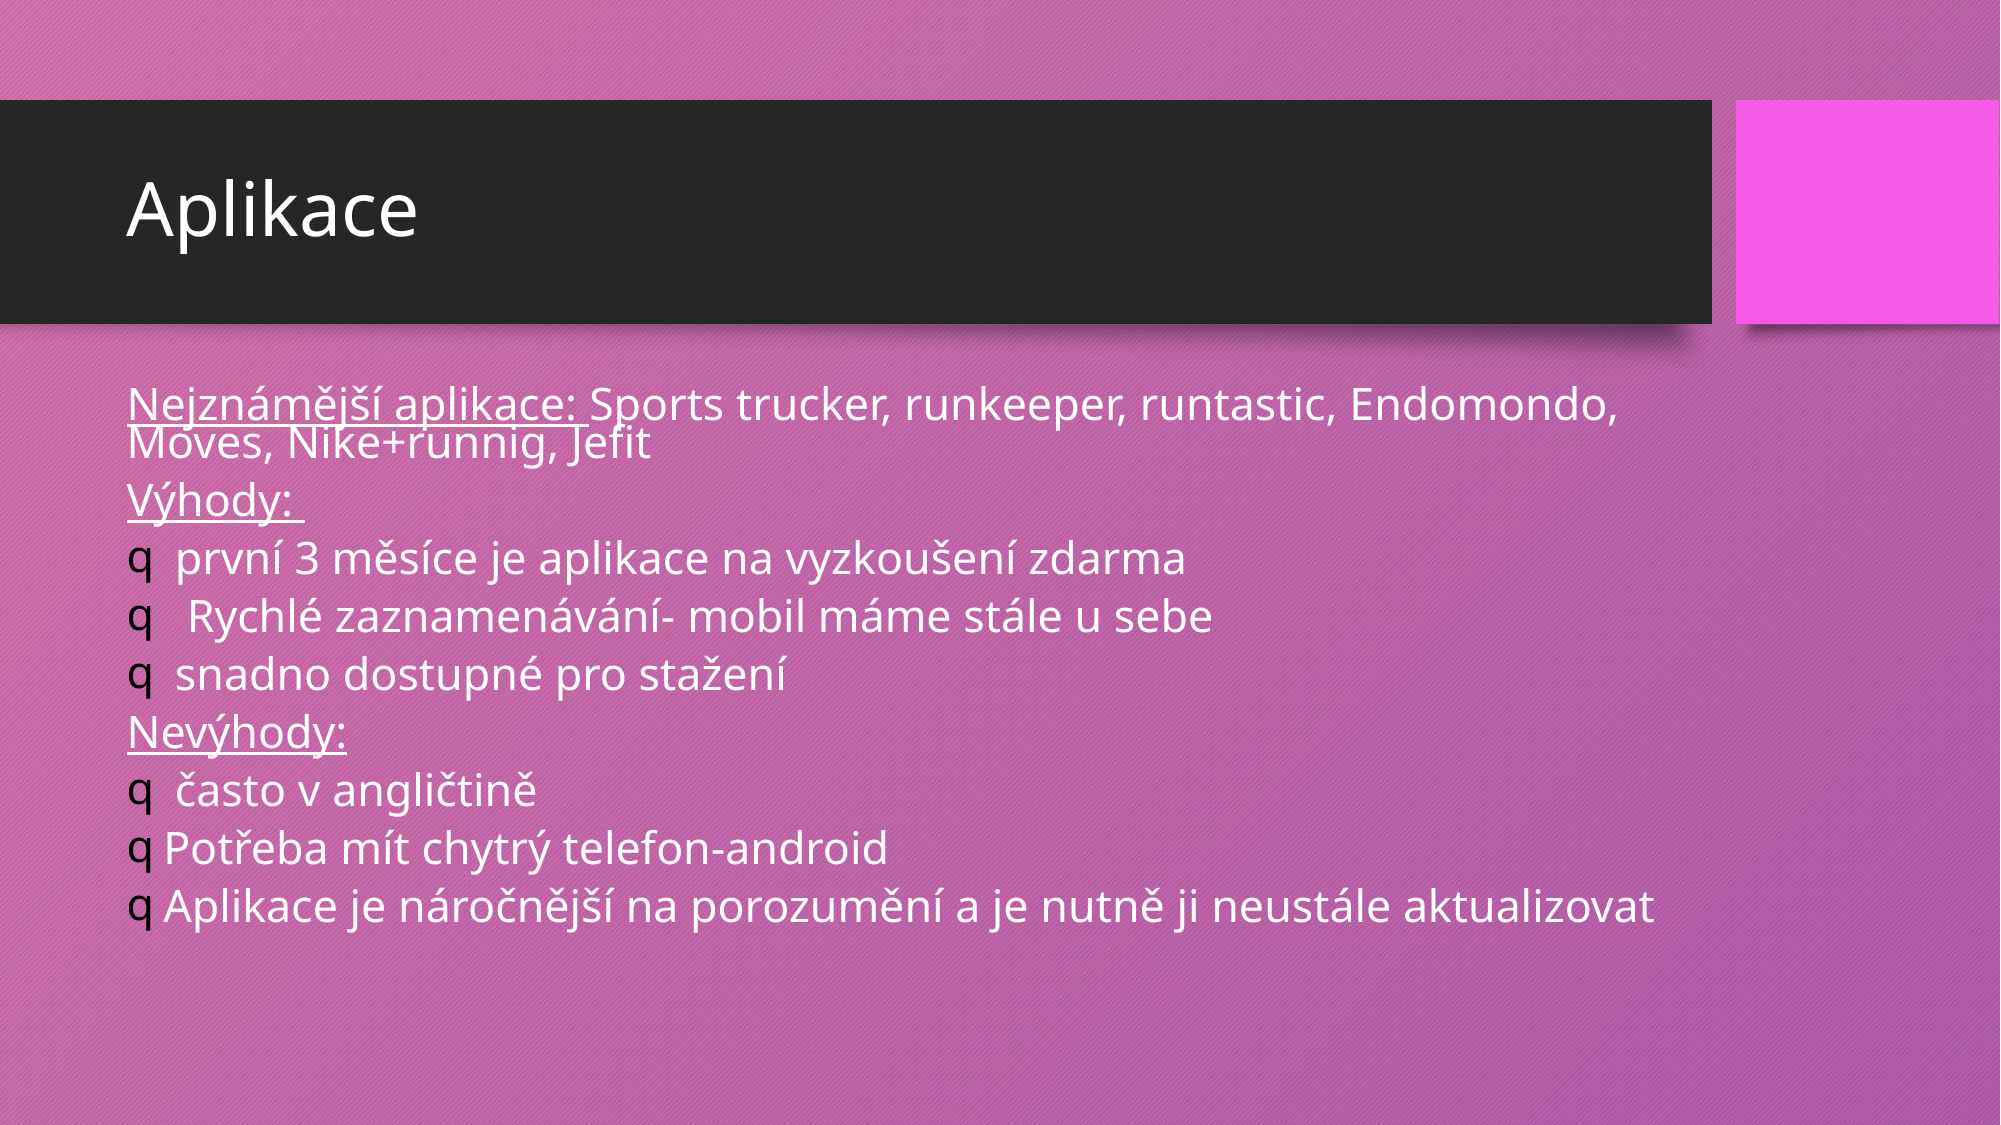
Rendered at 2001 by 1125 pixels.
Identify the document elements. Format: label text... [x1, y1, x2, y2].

title Aplikace [111, 123, 1689, 301]
list Nejznámější aplikace: Sports trucker, runkeeper, runtastic, Endomondo, Moves, Nike+runnig, Jefit Výhody: první 3 měsíce je aplikace na vyzkoušení zdarma Rychlé zaznamenávání- mobil máme stále u sebe snadno dostupné pro stažení Nevýhody: často v angličtině Potřeba mít chytrý telefon-android Aplikace je náročnější na porozumění a je nutně ji neustále aktualizovat [111, 383, 1689, 974]
